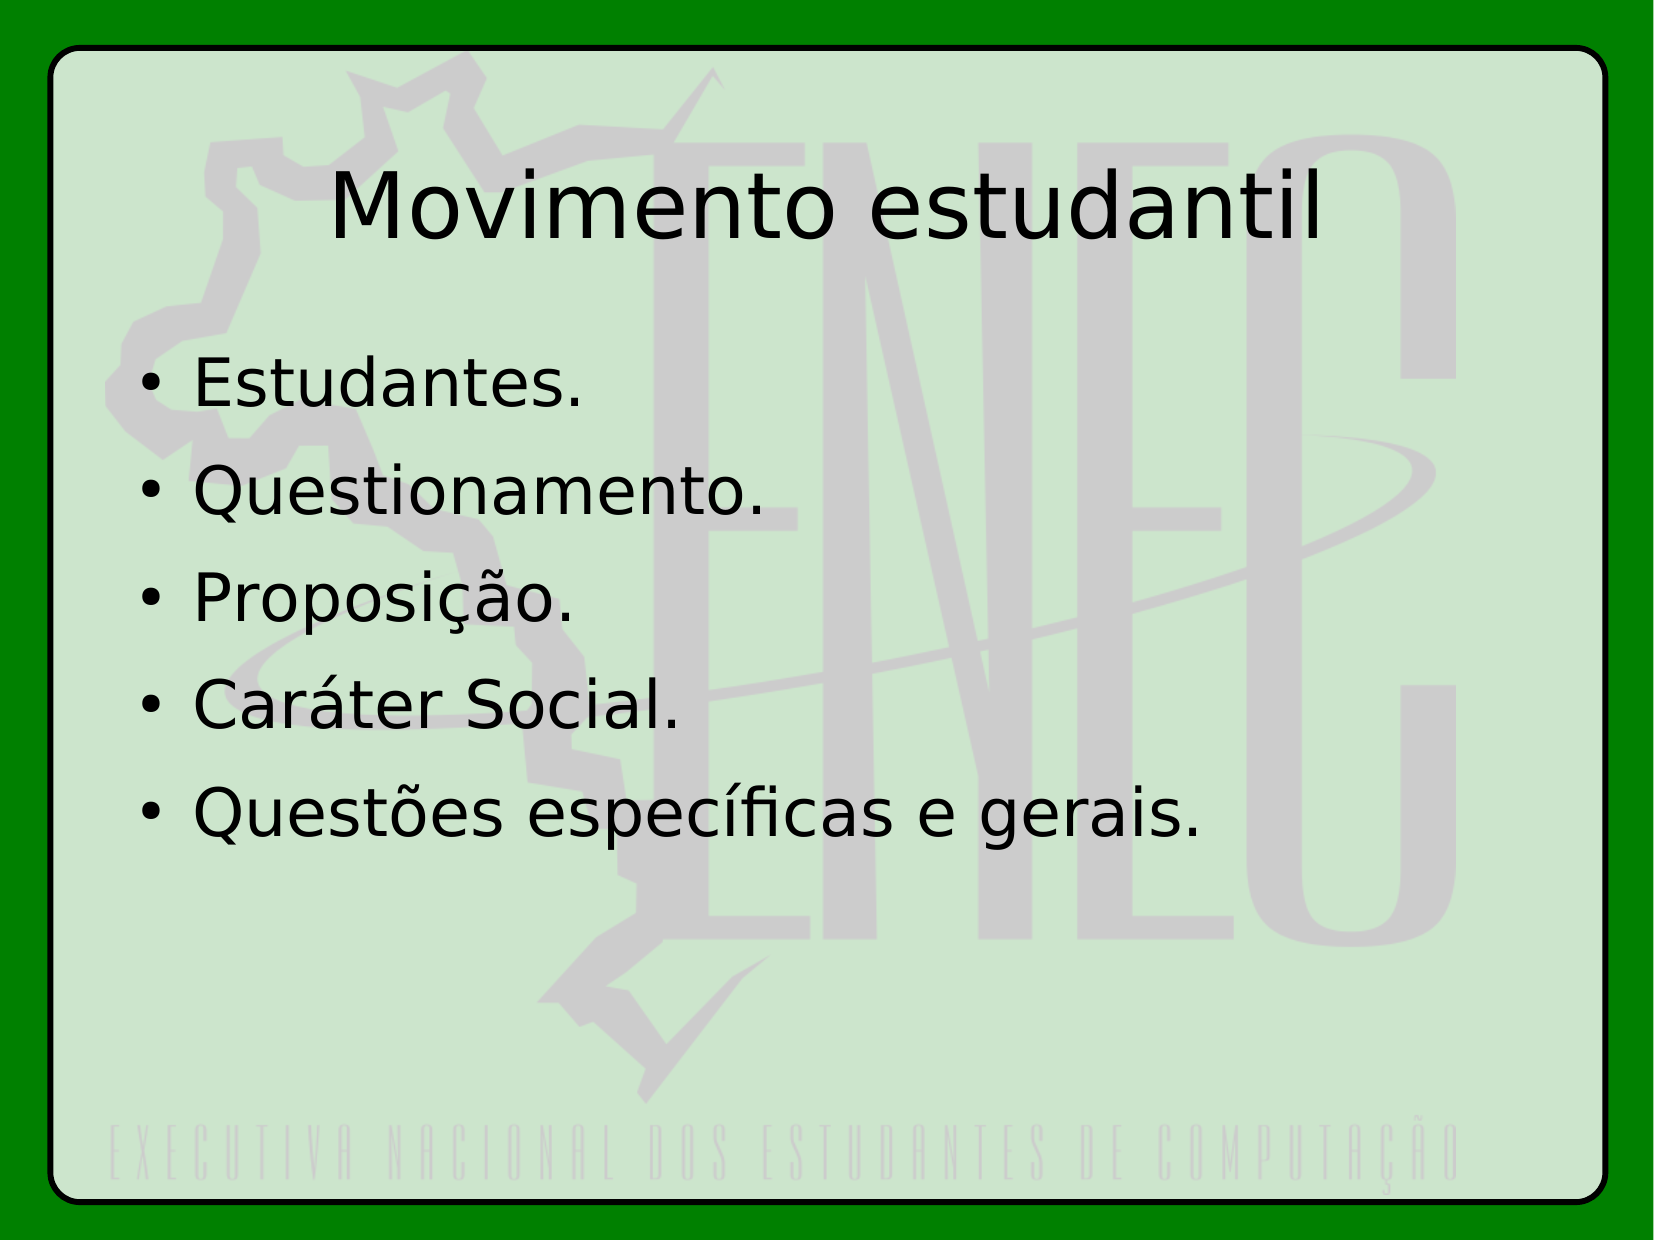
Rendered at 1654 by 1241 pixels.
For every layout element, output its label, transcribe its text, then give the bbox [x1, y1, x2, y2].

title Movimento estudantil [121, 102, 1534, 311]
list Estudantes. Questionamento. Proposição. Caráter Social. Questões específicas e gerais. [121, 344, 1534, 1127]
